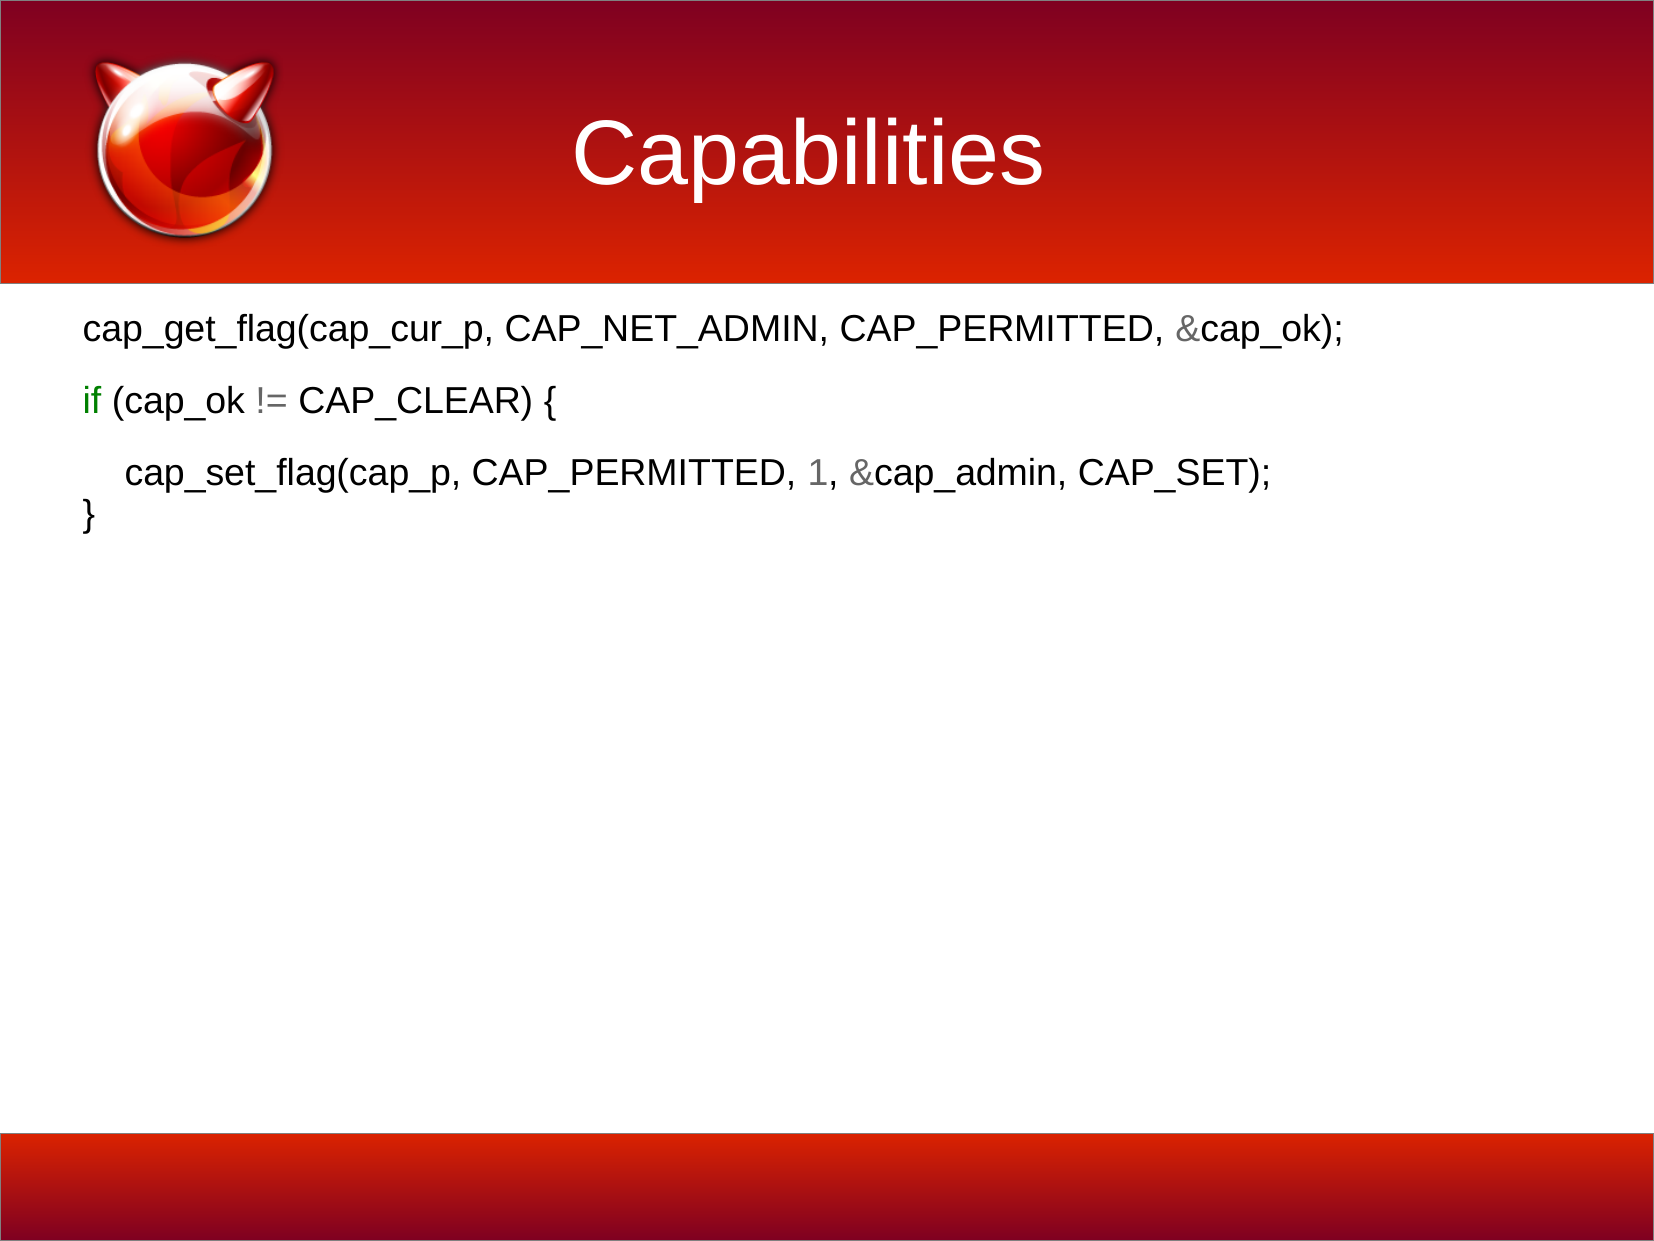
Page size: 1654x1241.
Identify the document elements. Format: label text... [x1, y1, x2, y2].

title Capabilities [82, 49, 1536, 257]
list cap_get_flag(cap_cur_p, CAP_NET_ADMIN, CAP_PERMITTED, &cap_ok); if (cap_ok != CAP_CLEAR) { cap_set_flag(cap_p, CAP_PERMITTED, 1, &cap_admin, CAP_SET); } [82, 307, 1538, 928]
